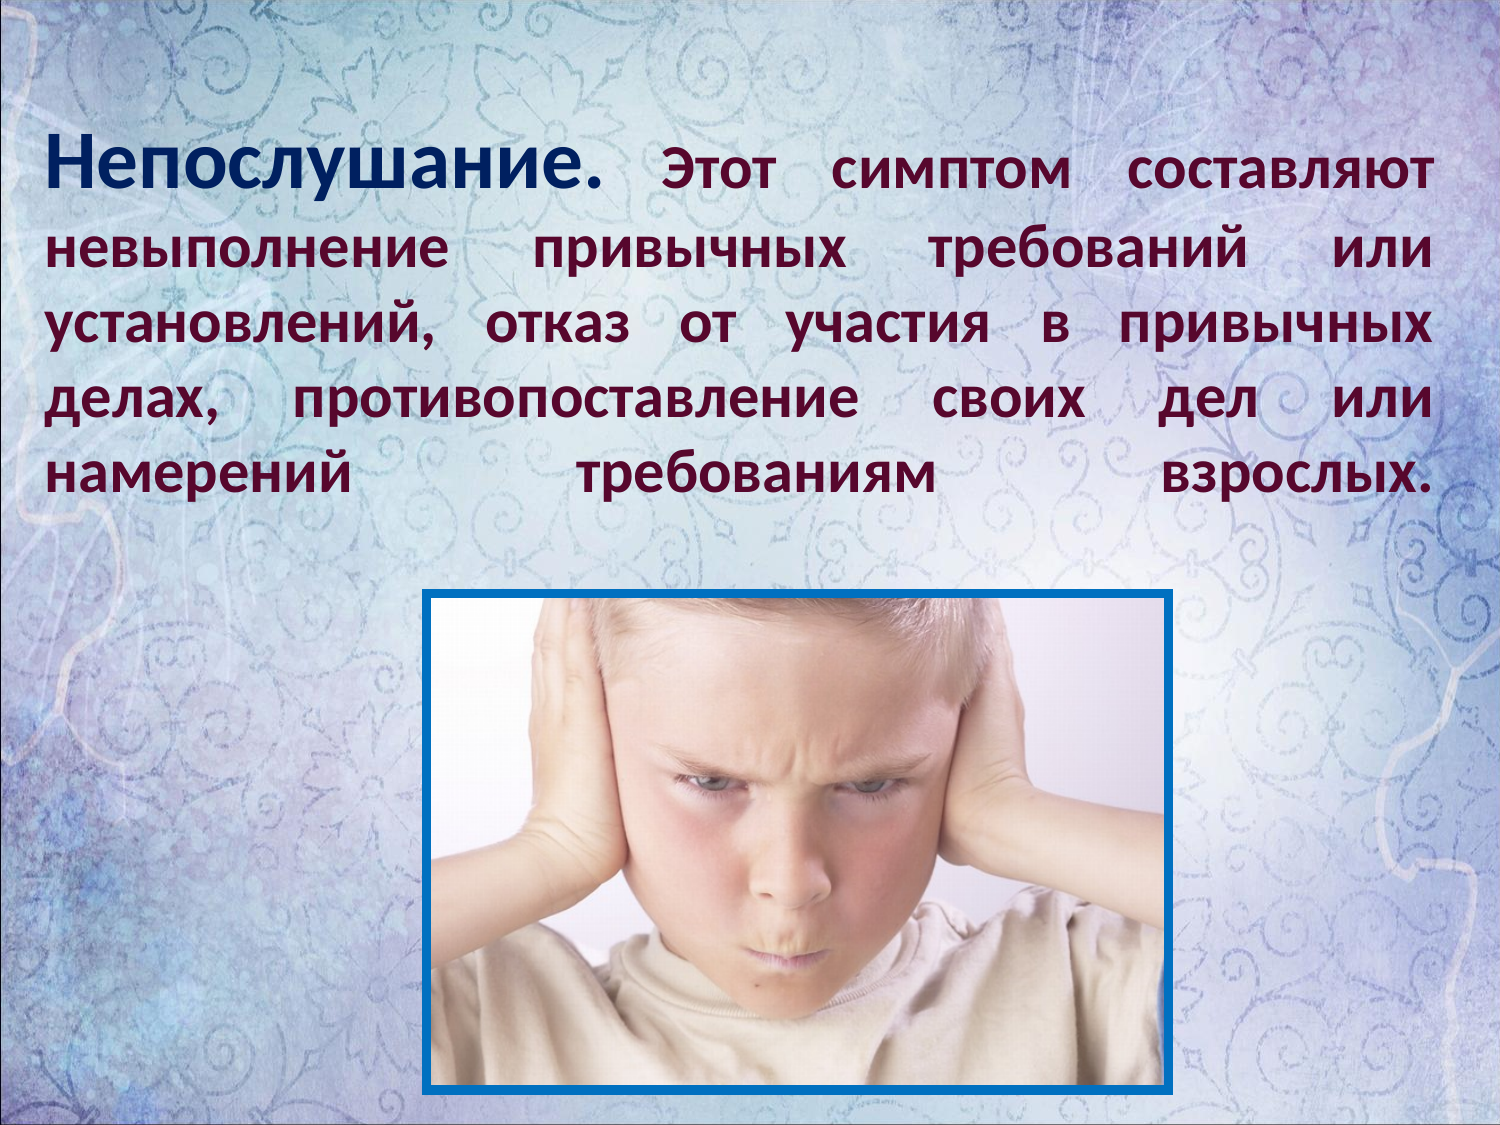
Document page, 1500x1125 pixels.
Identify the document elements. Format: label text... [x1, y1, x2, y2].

title Непослушание. Этот симптом составляют невыполнение привычных требований или установлений, отказ от участия в привычных делах, противопоставление своих дел или намерений требованиям взрослых. [29, 0, 1451, 811]
text_box [430, 597, 1164, 1086]
picture [0, 0, 1500, 1125]
